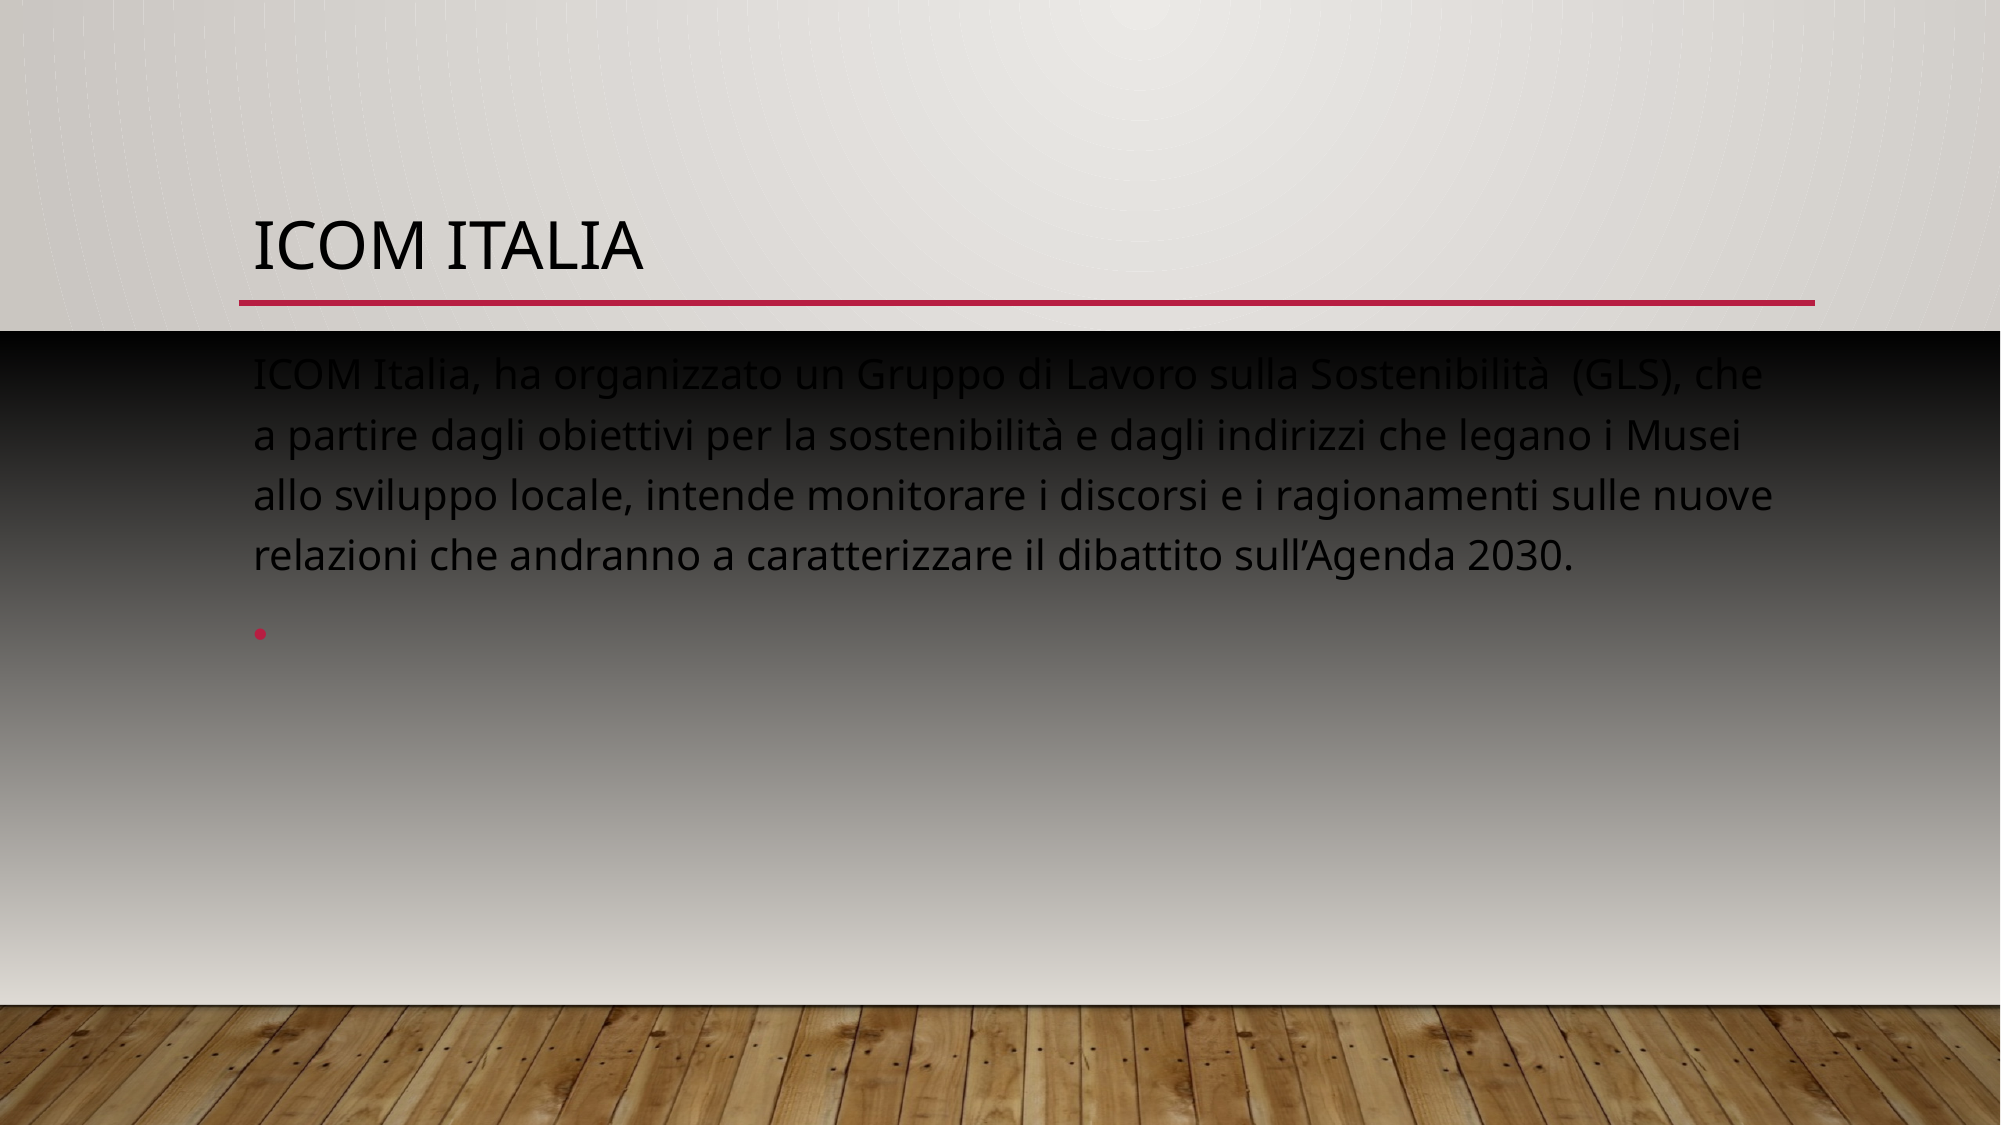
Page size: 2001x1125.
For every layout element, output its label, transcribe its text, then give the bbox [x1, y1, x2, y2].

title Icom Italia [238, 131, 1814, 305]
list ICOM Italia, ha organizzato un Gruppo di Lavoro sulla Sostenibilità (GLS), che a partire dagli obiettivi per la sostenibilità e dagli indirizzi che legano i Musei allo sviluppo locale, intende monitorare i discorsi e i ragionamenti sulle nuove relazioni che andranno a caratterizzare il dibattito sull’Agenda 2030. [238, 330, 1814, 897]
